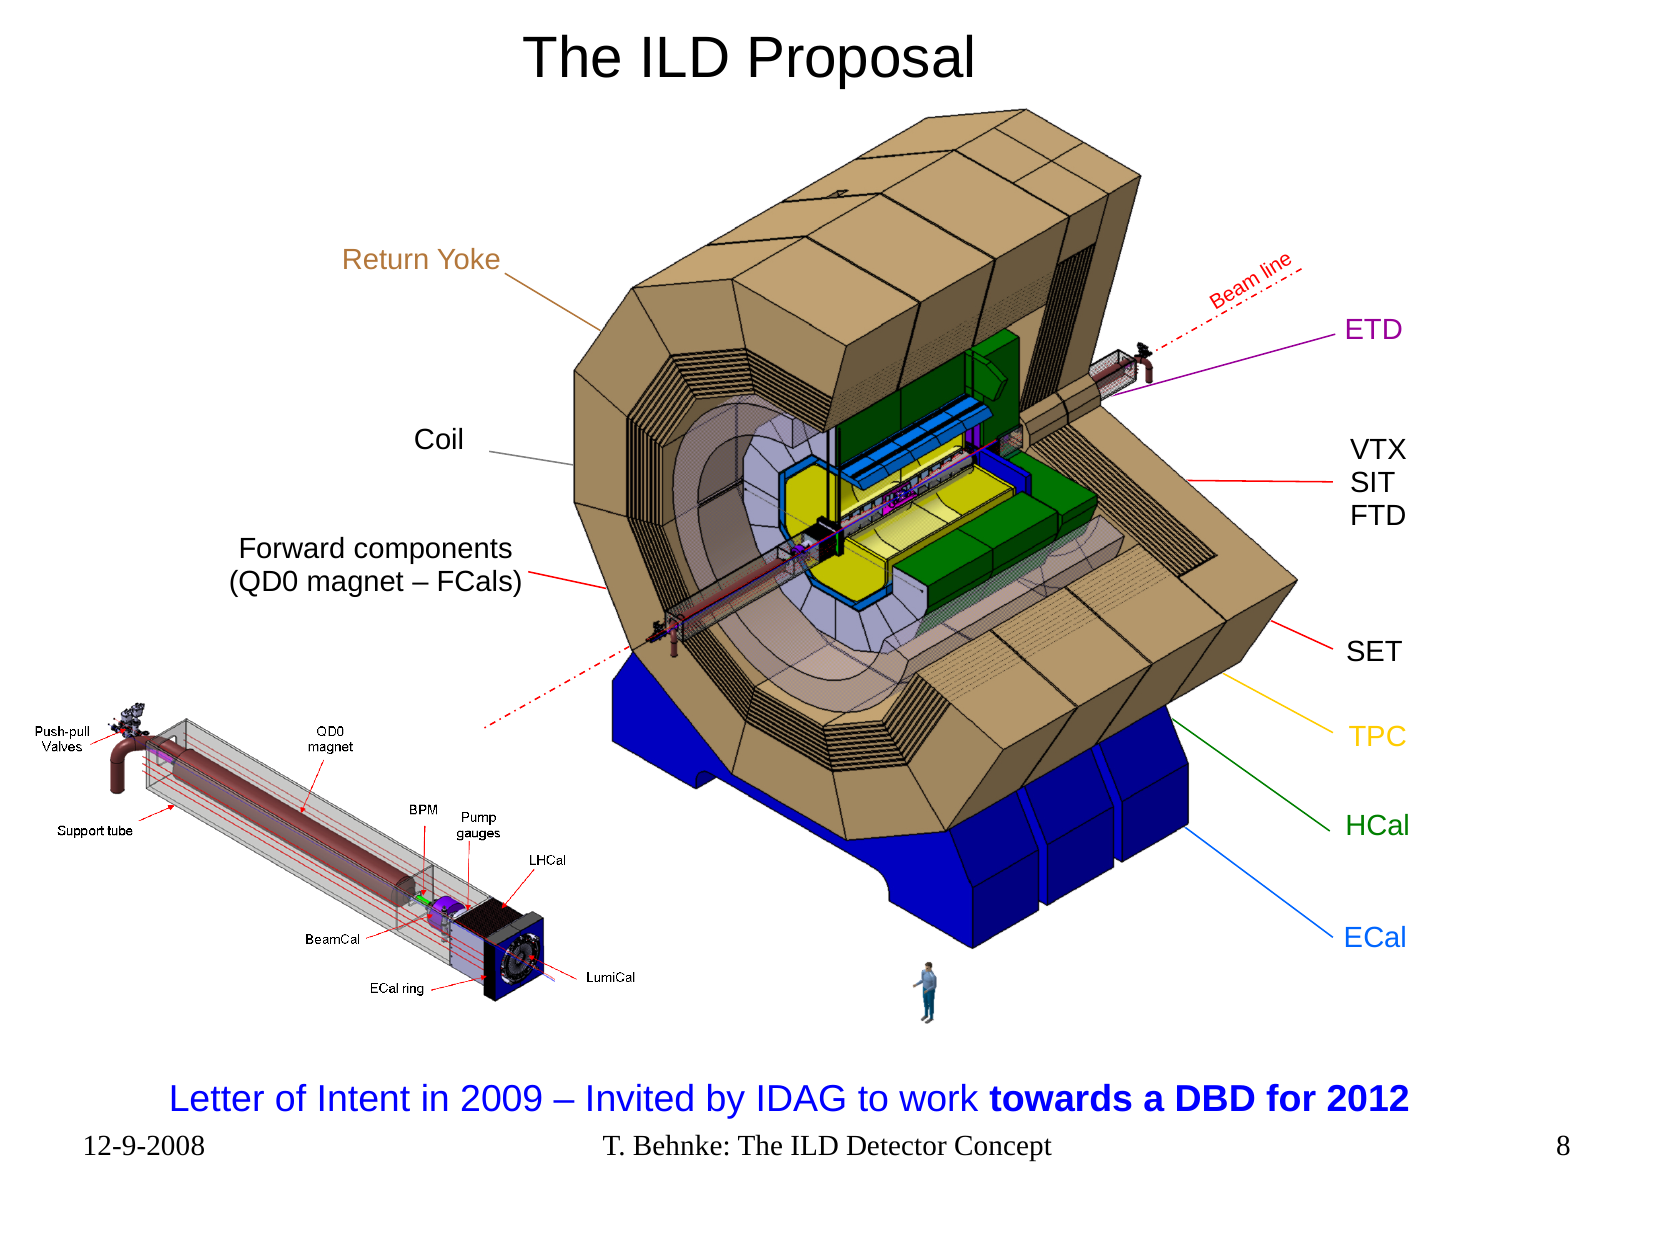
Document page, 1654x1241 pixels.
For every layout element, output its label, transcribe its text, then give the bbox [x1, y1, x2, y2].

picture [25, 85, 1642, 1044]
text_box Letter of Intent in 2009 – Invited by IDAG to work towards a DBD for 2012 [153, 1069, 1425, 1128]
title The ILD Proposal [218, 1, 1282, 113]
text_box Forward components (QD0 magnet – FCals) [214, 524, 296, 606]
